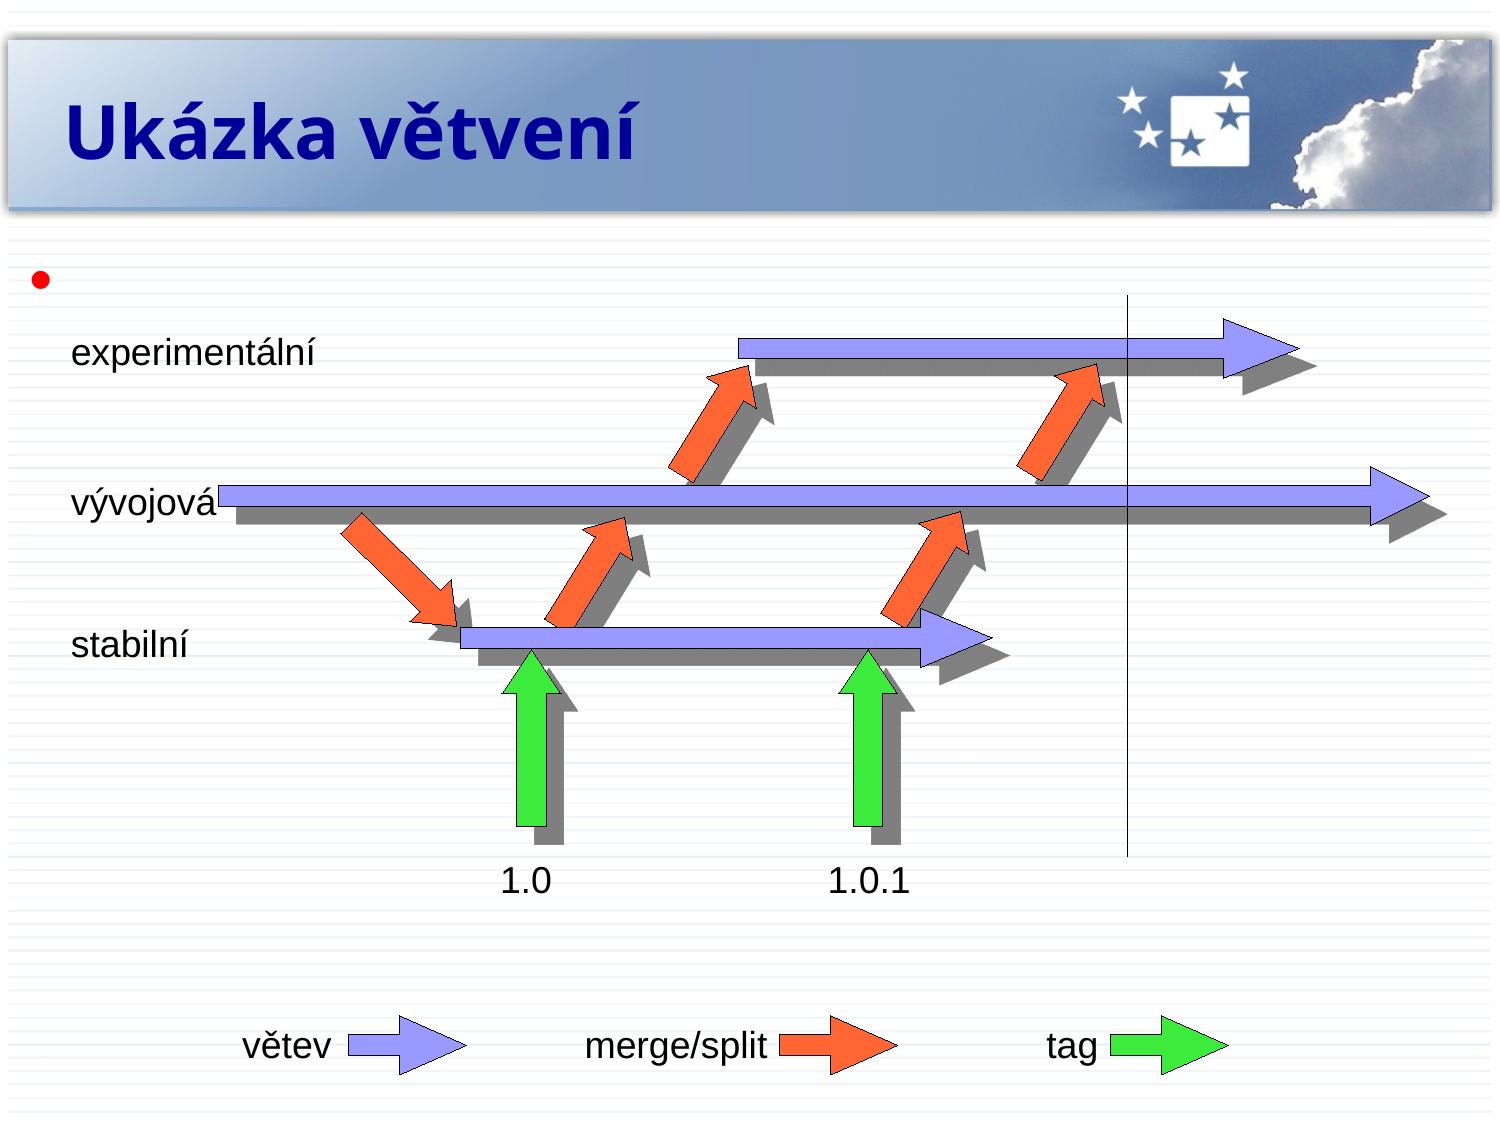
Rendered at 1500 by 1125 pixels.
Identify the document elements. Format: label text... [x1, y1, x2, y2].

list [29, 236, 1481, 1065]
text_box 1.0 [500, 856, 553, 899]
text_box [348, 1015, 467, 1075]
text_box [218, 485, 1127, 507]
text_box 1.0.1 [827, 856, 912, 899]
text_box [779, 1015, 898, 1075]
title Ukázka větvení [63, 26, 1414, 229]
text_box [1110, 1015, 1229, 1075]
text_box [340, 512, 457, 627]
text_box tag [1046, 1021, 1099, 1064]
text_box [1128, 466, 1430, 526]
picture [0, 0, 1500, 1125]
text_box merge/split [584, 1021, 768, 1064]
text_box stabilní [70, 620, 190, 663]
text_box větev [242, 1021, 332, 1064]
text_box [460, 511, 993, 827]
text_box vývojová [70, 478, 216, 538]
text_box experimentální [70, 328, 316, 371]
